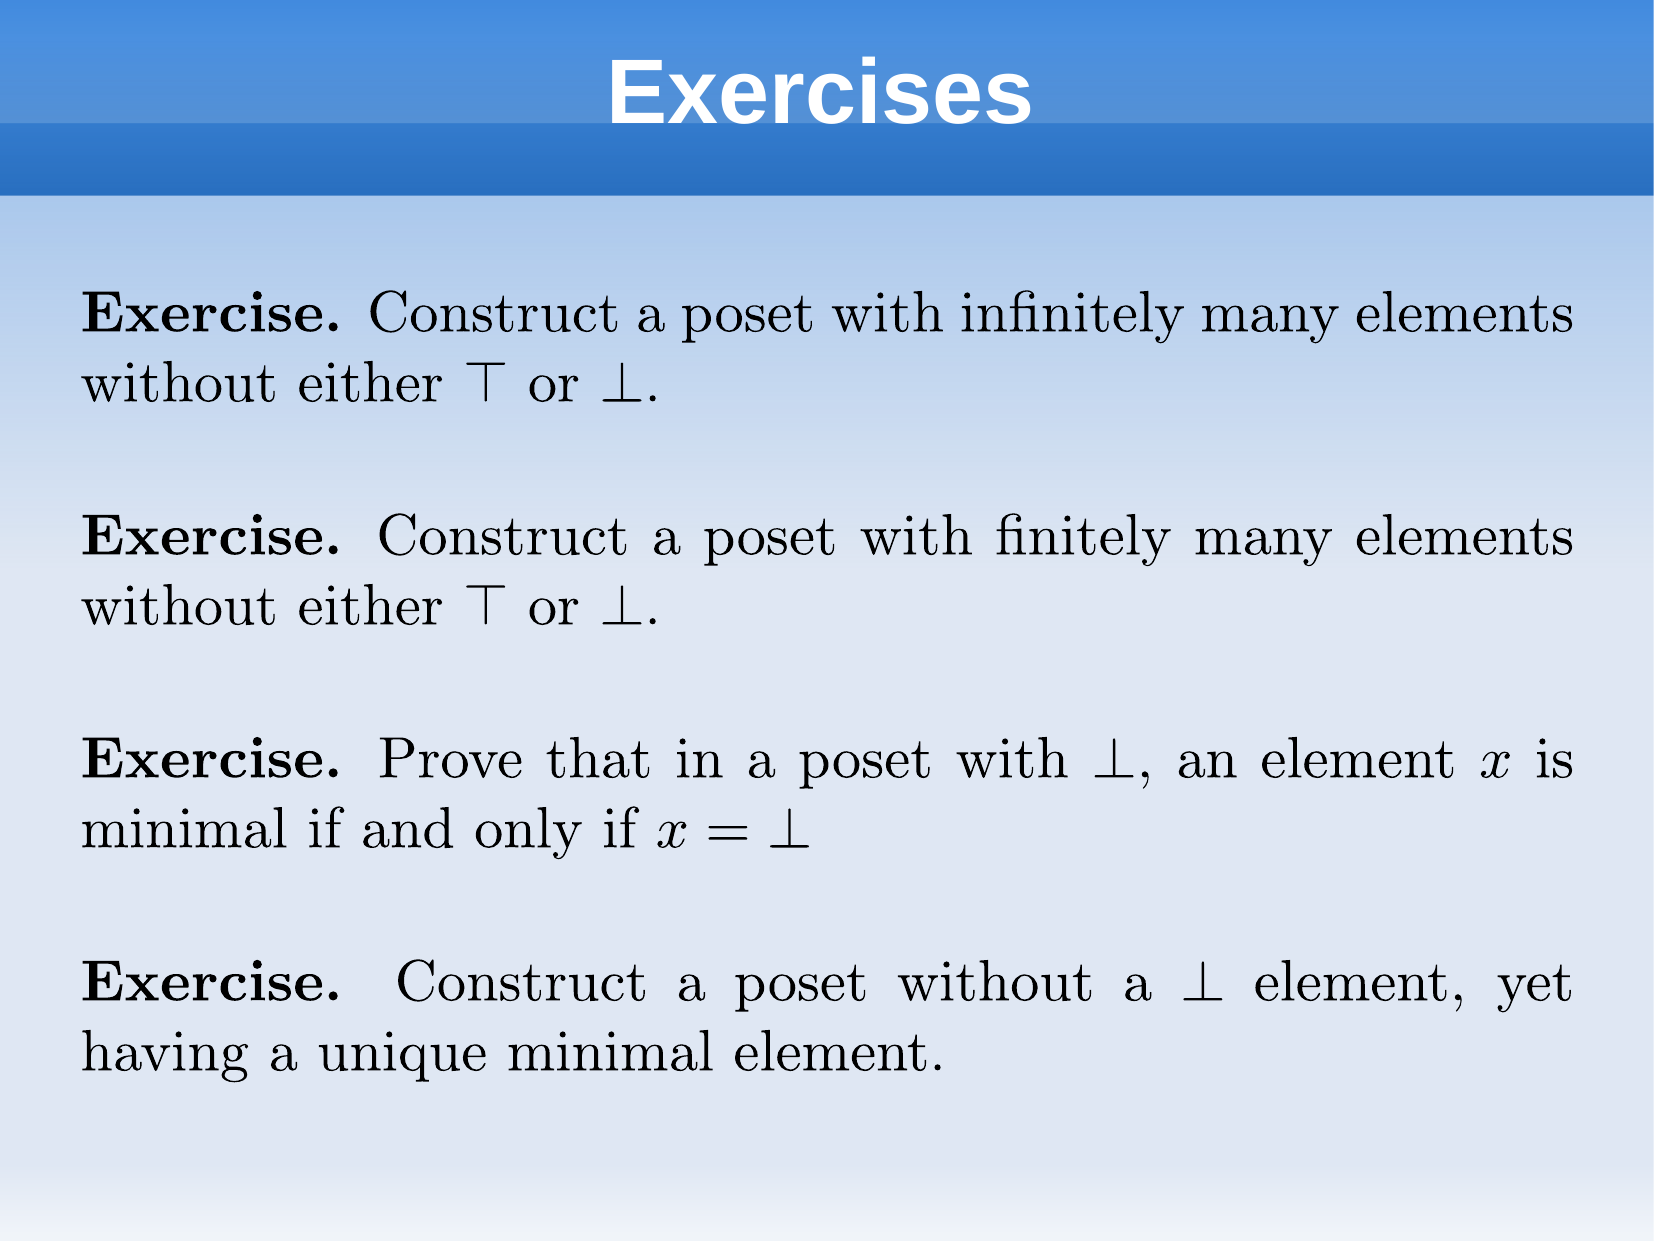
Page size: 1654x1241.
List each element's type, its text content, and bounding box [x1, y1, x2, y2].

title Exercises [76, 0, 1565, 188]
picture [0, 0, 1654, 1241]
